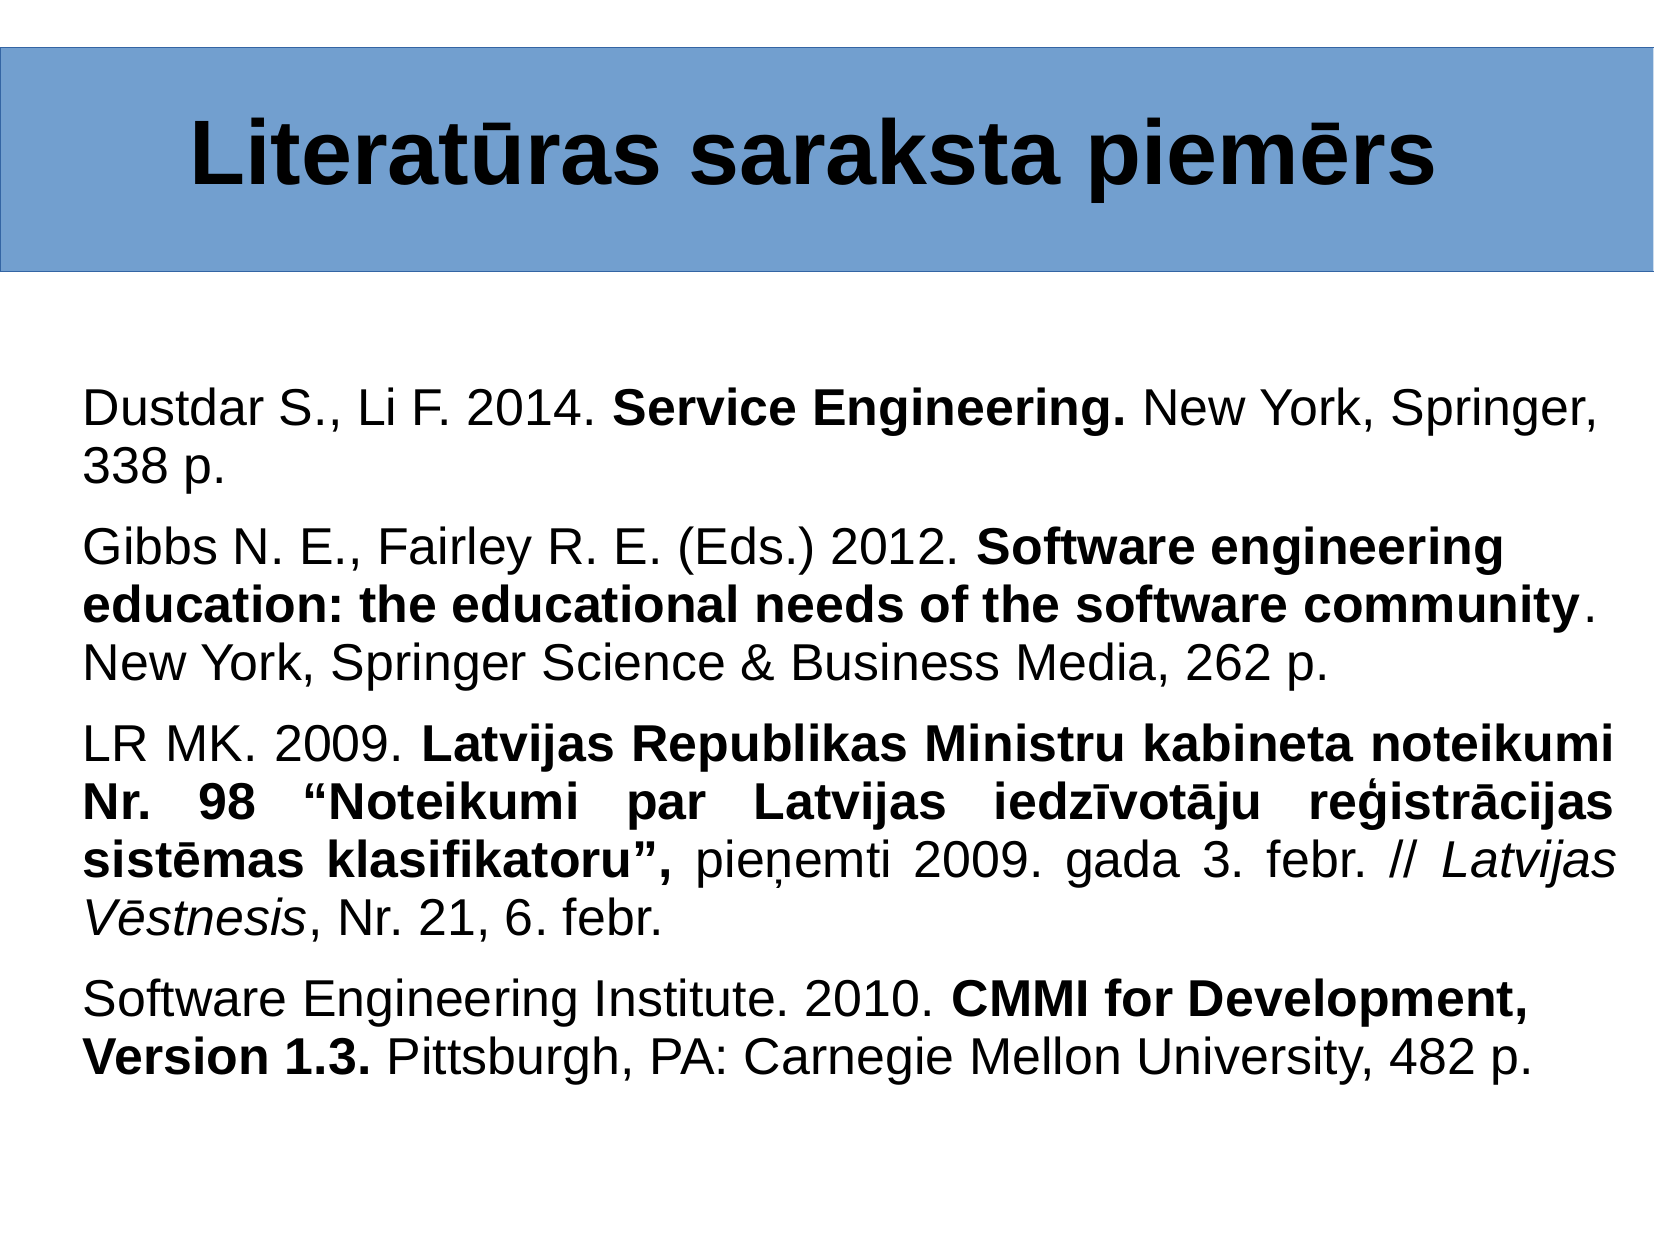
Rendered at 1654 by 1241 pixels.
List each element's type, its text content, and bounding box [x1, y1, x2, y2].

list Dustdar S., Li F. 2014. Service Engineering. New York, Springer, 338 p. Gibbs N. E., Fairley R. E. (Eds.) 2012. Software engineering education: the educational needs of the software community. New York, Springer Science & Business Media, 262 p. LR MK. 2009. Latvijas Republikas Ministru kabineta noteikumi Nr. 98 “Noteikumi par Latvijas iedzīvotāju reģistrācijas sistēmas klasifikatoru”, pieņemti 2009. gada 3. febr. // Latvijas Vēstnesis, Nr. 21, 6. febr. Software Engineering Institute. 2010. CMMI for Development, Version 1.3. Pittsburgh, PA: Carnegie Mellon University, 482 p. [82, 378, 1619, 1099]
text_box [0, 47, 1654, 272]
title Literatūras saraksta piemērs [82, 49, 1571, 257]
